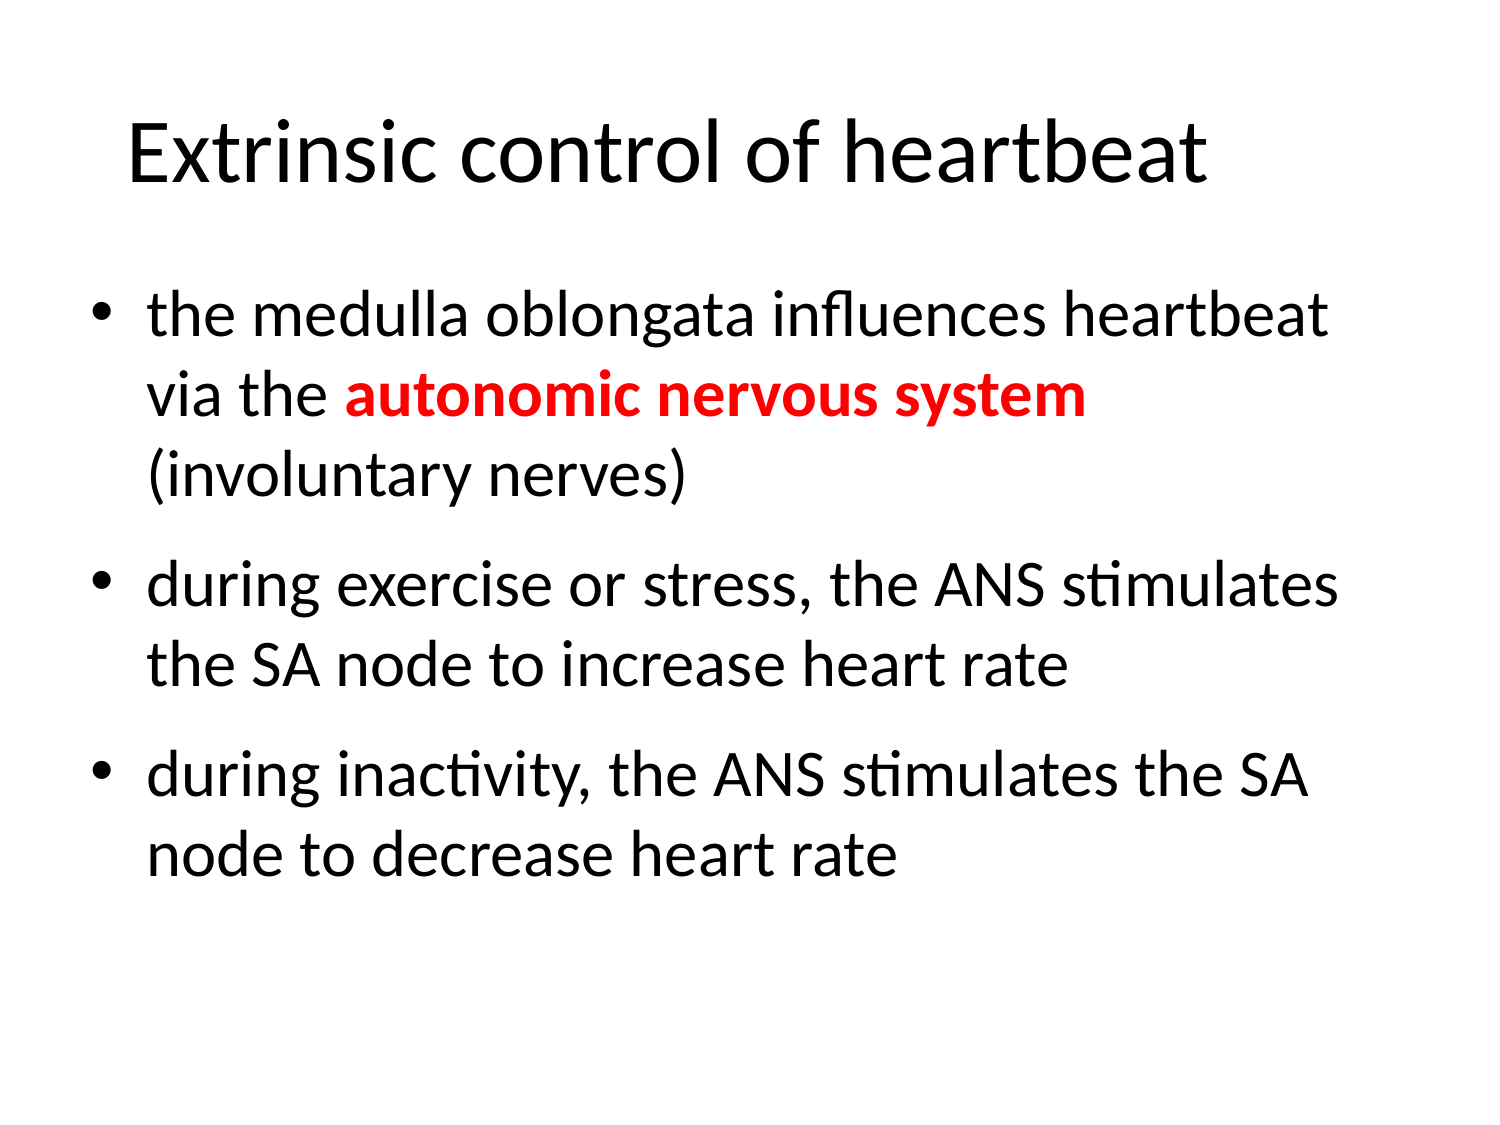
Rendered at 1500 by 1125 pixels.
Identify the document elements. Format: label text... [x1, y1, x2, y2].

title Extrinsic control of heartbeat [75, 52, 1263, 240]
list the medulla oblongata influences heartbeat via the autonomic nervous system (involuntary nerves) during exercise or stress, the ANS stimulates the SA node to increase heart rate during inactivity, the ANS stimulates the SA node to decrease heart rate [75, 262, 1425, 1005]
